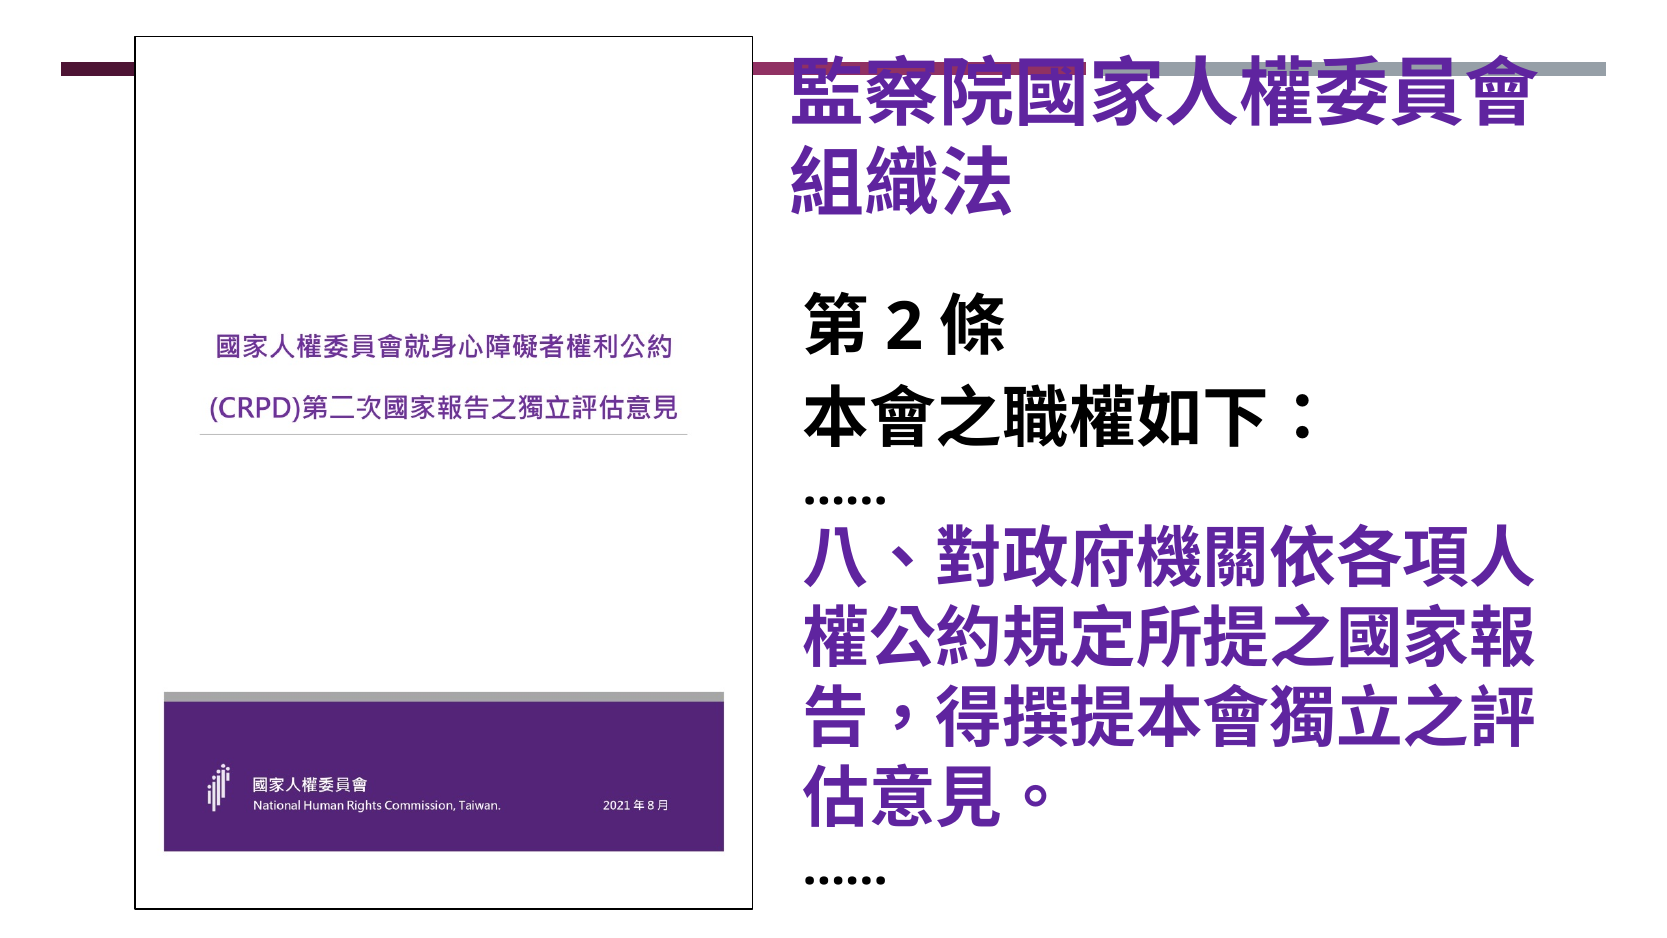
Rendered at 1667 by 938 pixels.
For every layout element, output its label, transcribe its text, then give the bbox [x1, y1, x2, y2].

text_box 監察院國家人權委員會組織法 [774, 37, 1562, 235]
text_box 第2條 本會之職權如下： …… 八、對政府機關依各項人權公約規定所提之國家報告，得撰提本會獨立之評估意見。 …… [787, 275, 1562, 909]
picture [135, 37, 752, 909]
